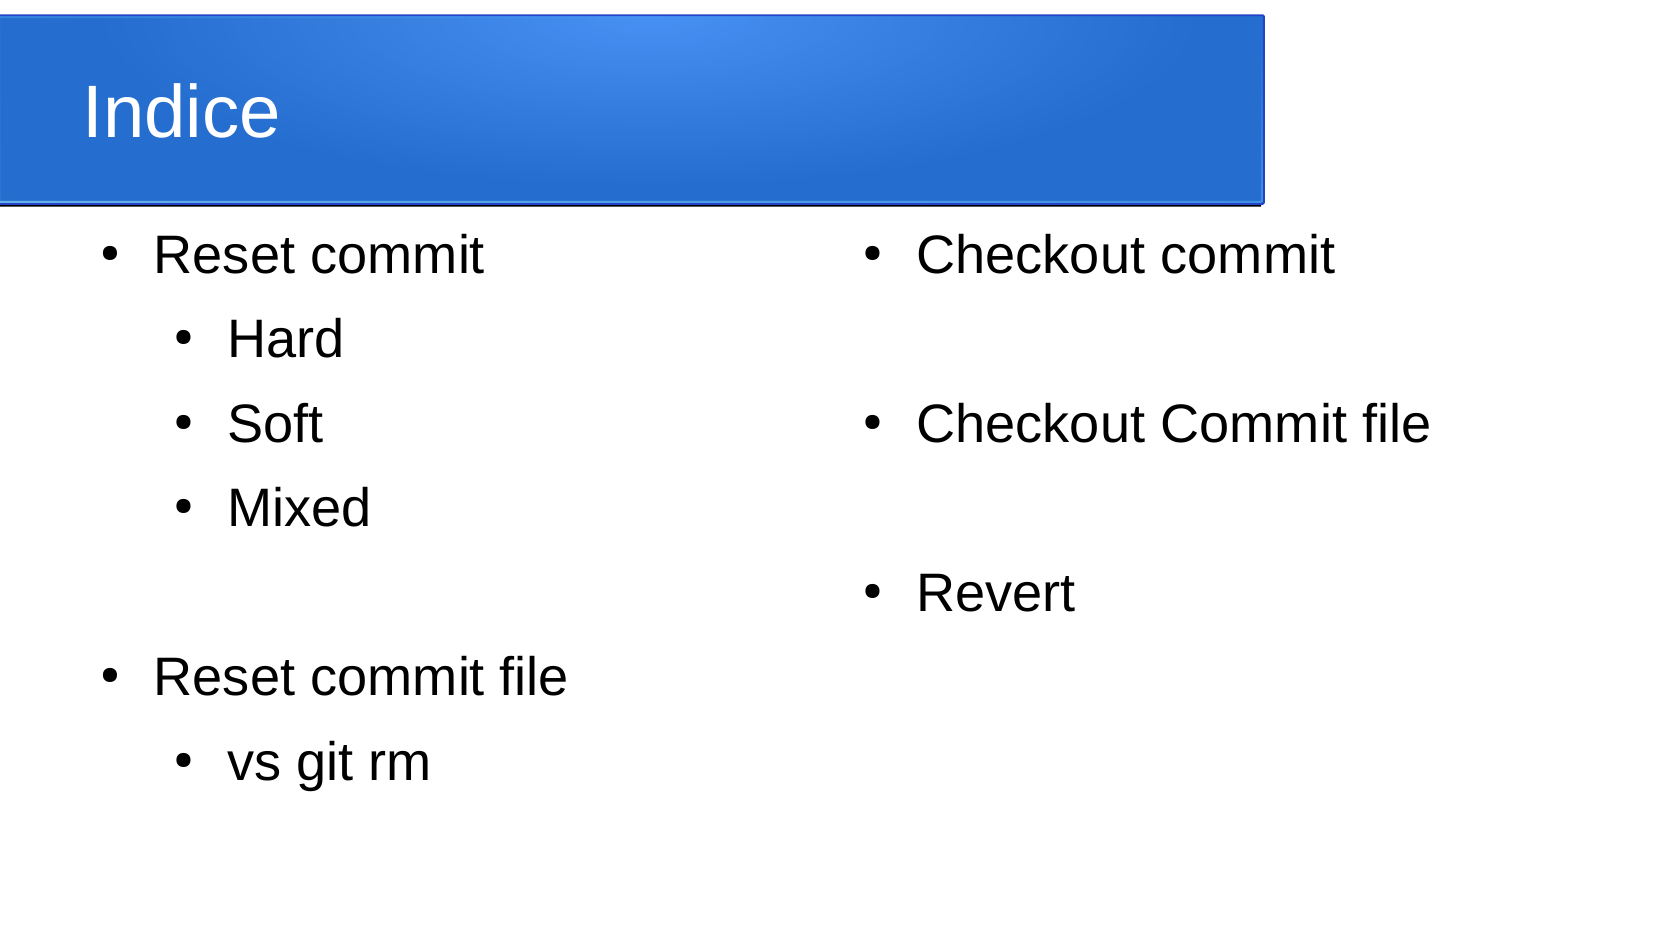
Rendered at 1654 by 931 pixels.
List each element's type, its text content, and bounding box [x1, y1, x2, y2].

list Reset commit Hard Soft Mixed Reset commit file vs git rm [82, 224, 809, 841]
list Checkout commit Checkout Commit file Revert [845, 224, 1572, 764]
title Indice [82, 35, 1235, 189]
